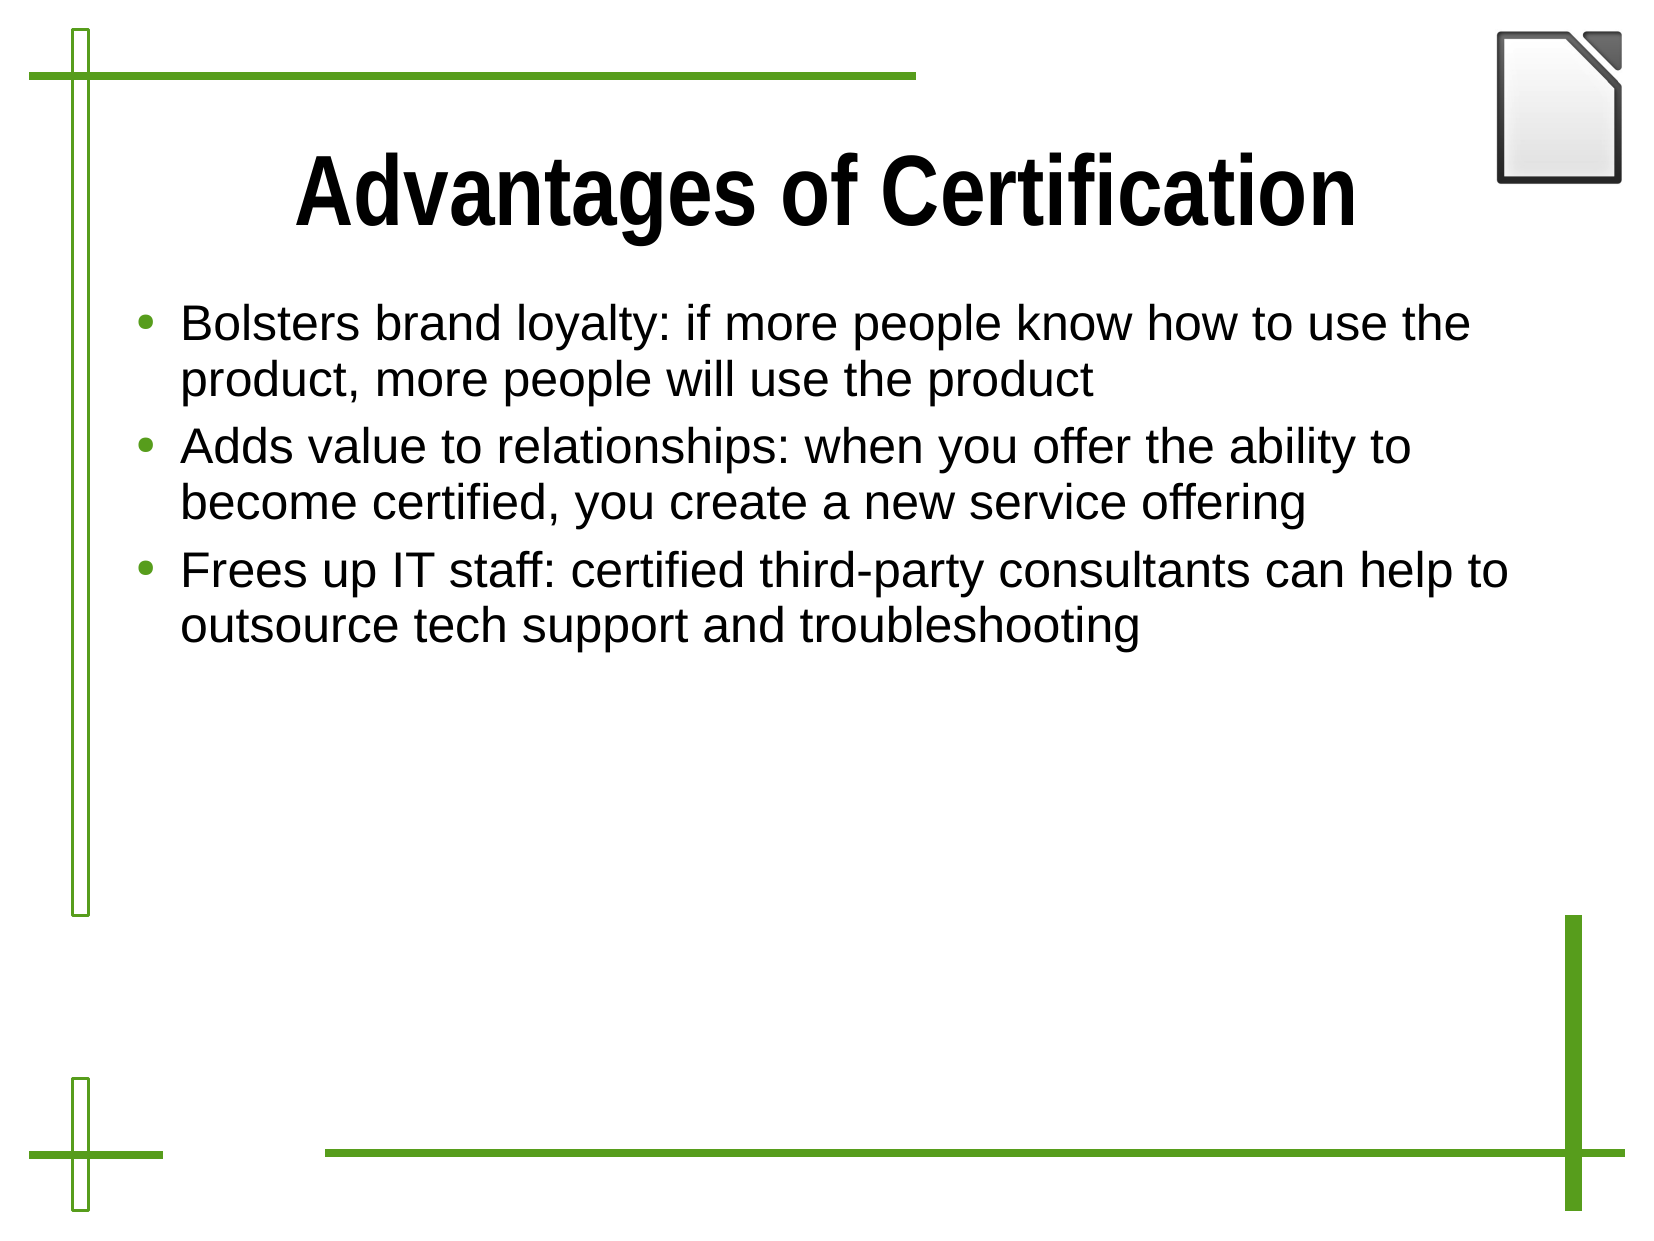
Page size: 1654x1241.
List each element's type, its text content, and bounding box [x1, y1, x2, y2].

picture [1494, 29, 1624, 186]
title Advantages of Certification [118, 118, 1536, 260]
list Bolsters brand loyalty: if more people know how to use the product, more people will use the product Adds value to relationships: when you offer the ability to become certified, you create a new service offering Frees up IT staff: certified third-party consultants can help to outsource tech support and troubleshooting [118, 295, 1536, 1123]
